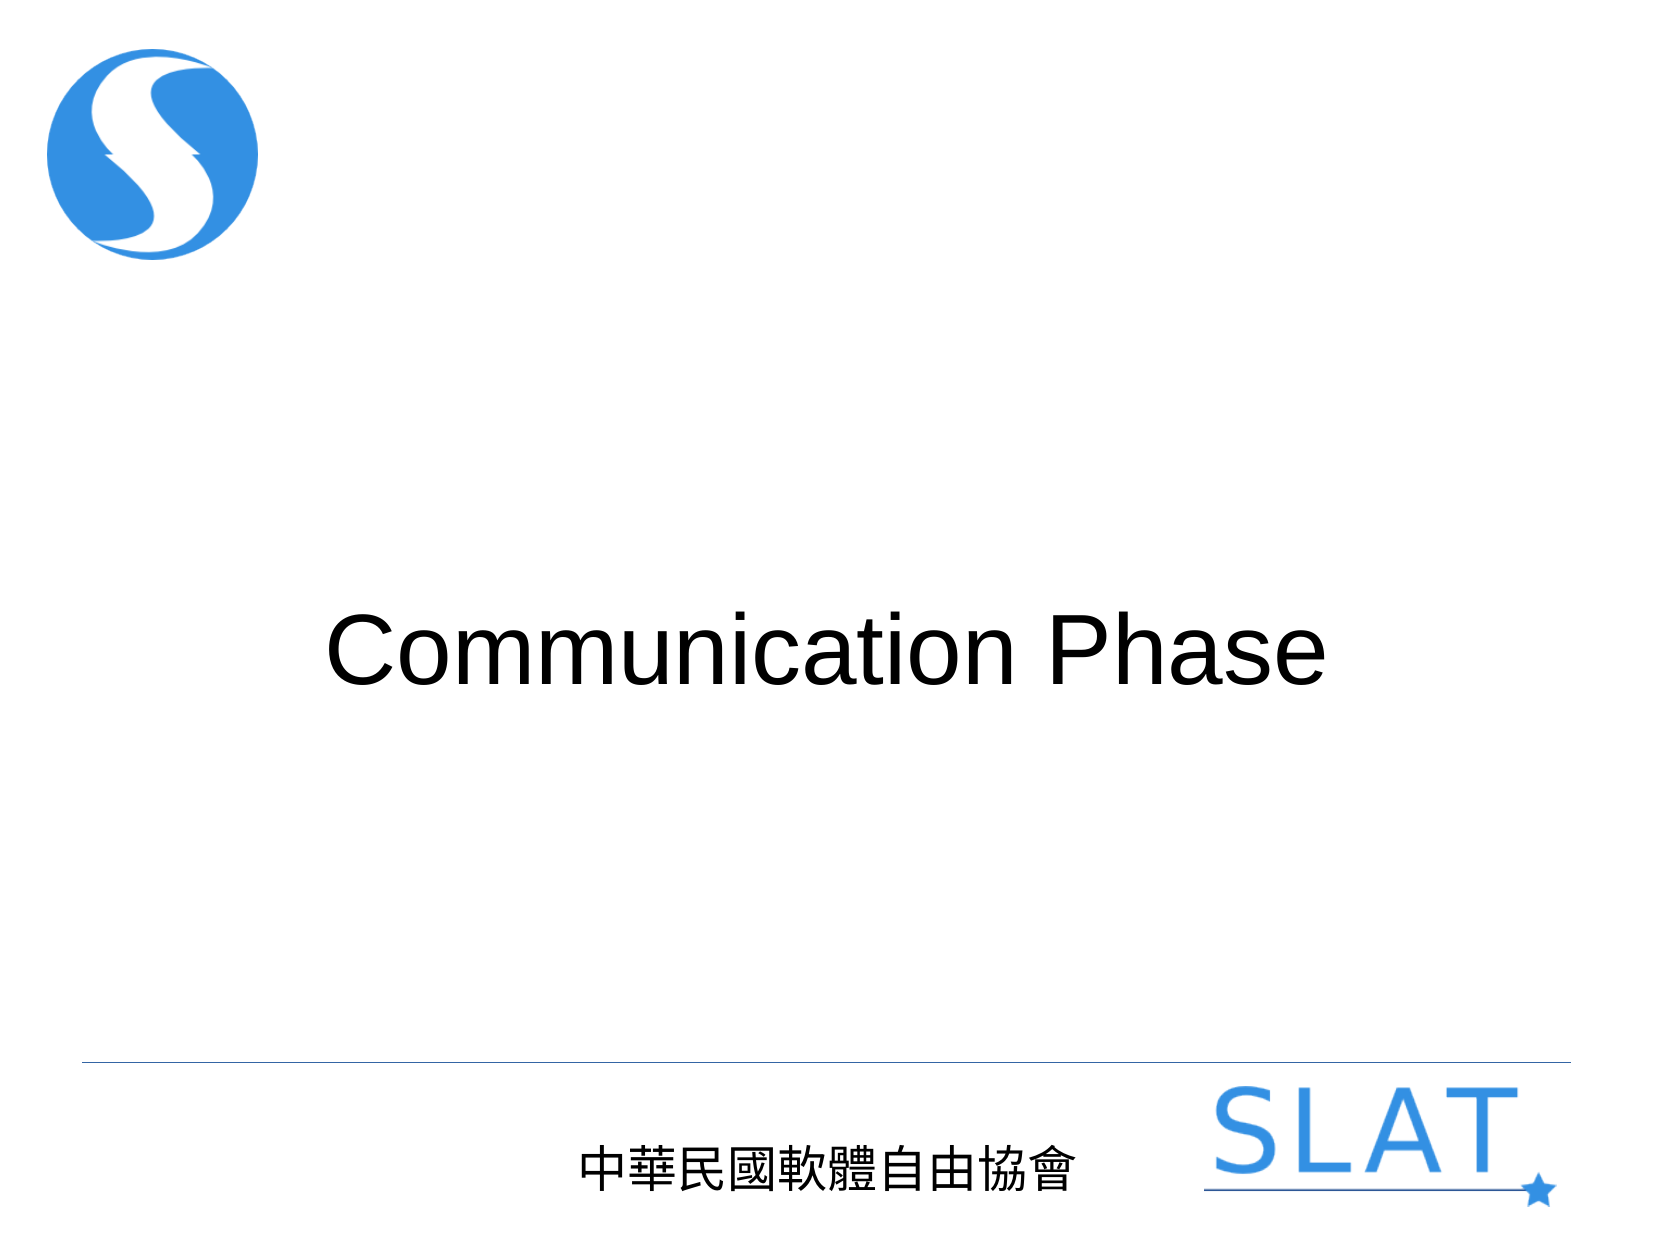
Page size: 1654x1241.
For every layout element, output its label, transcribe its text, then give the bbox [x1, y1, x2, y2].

picture [1204, 1086, 1557, 1207]
picture [47, 49, 258, 260]
subtitle Communication Phase [82, 290, 1571, 1010]
